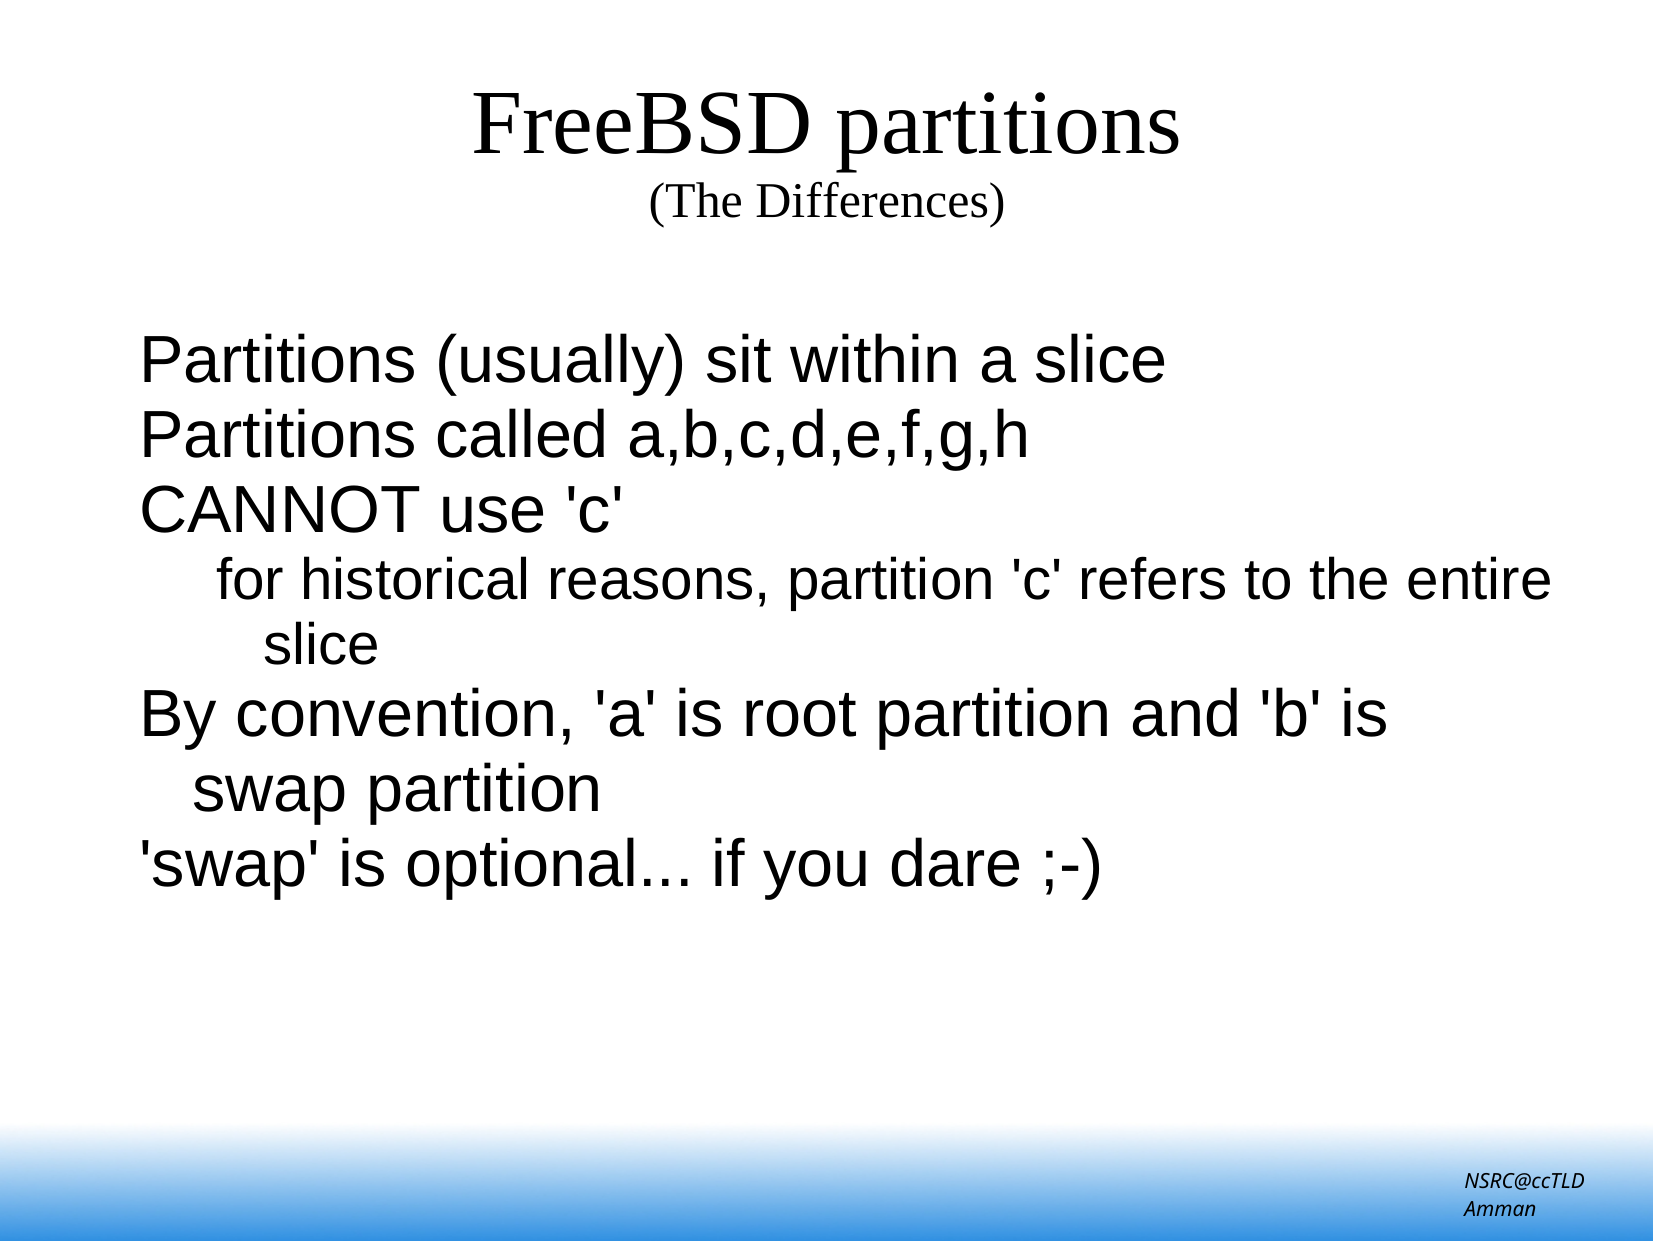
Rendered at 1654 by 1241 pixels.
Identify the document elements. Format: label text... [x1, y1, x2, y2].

title FreeBSD partitions (The Differences) [121, 46, 1534, 254]
picture [0, 1122, 1653, 1241]
list Partitions (usually) sit within a slice Partitions called a,b,c,d,e,f,g,h CANNOT use 'c' for historical reasons, partition 'c' refers to the entire slice By convention, 'a' is root partition and 'b' is swap partition 'swap' is optional... if you dare ;-) [121, 322, 1561, 1133]
